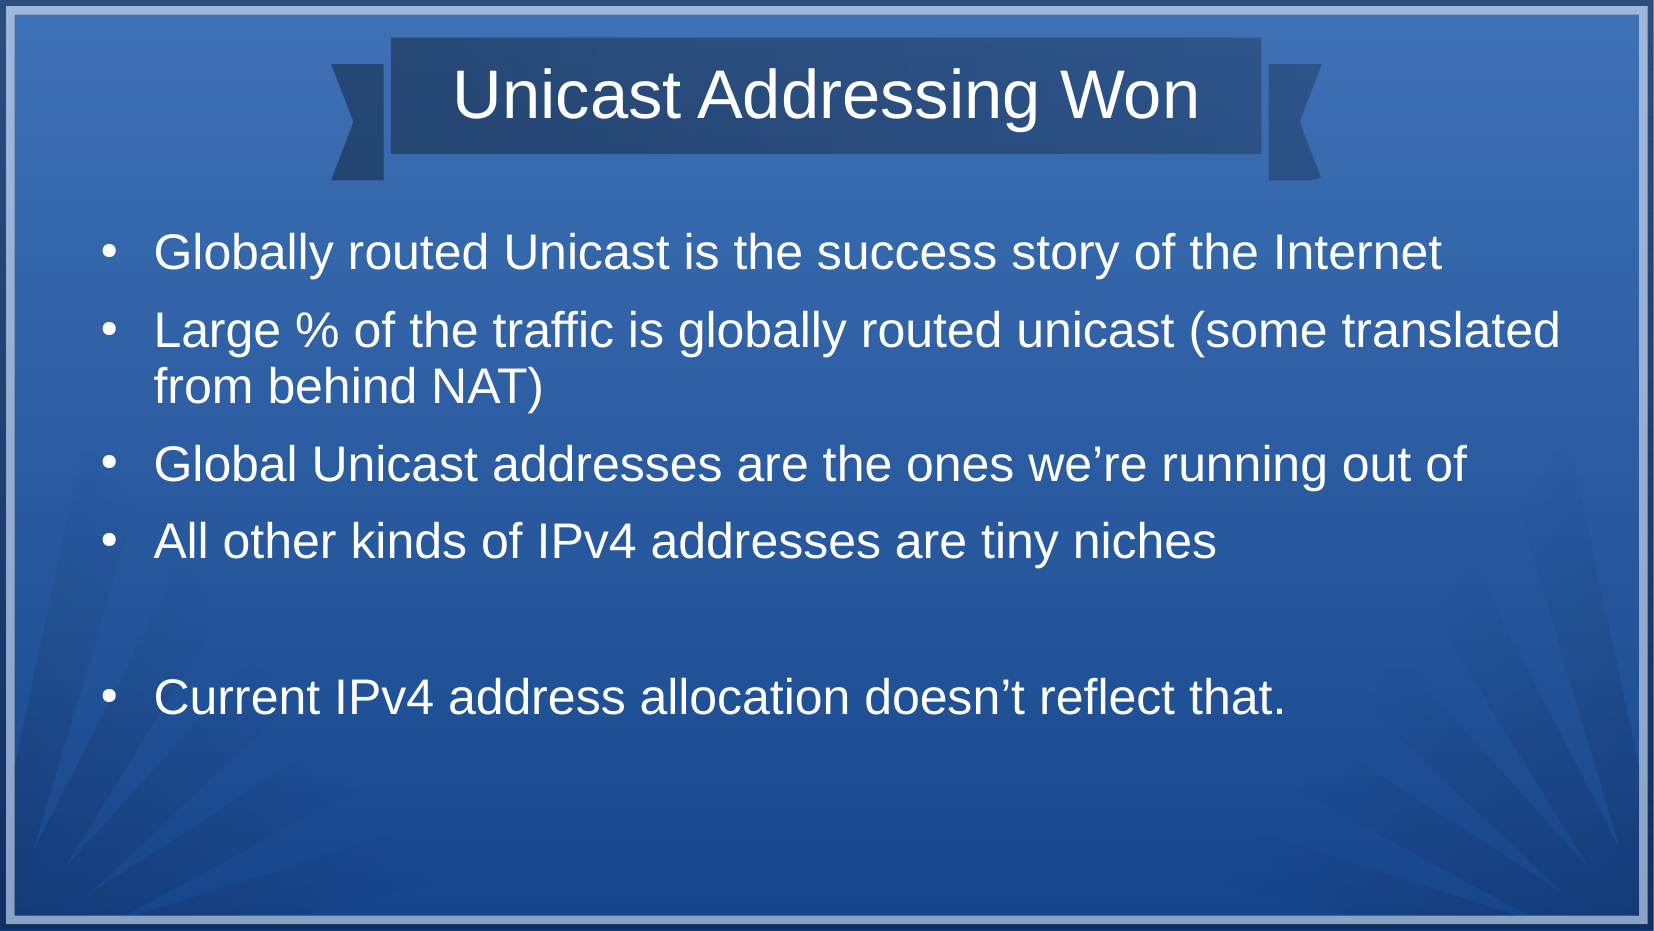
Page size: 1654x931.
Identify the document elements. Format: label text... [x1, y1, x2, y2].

title Unicast Addressing Won [389, 35, 1264, 154]
list Globally routed Unicast is the success story of the Internet Large % of the traffic is globally routed unicast (some translated from behind NAT) Global Unicast addresses are the ones we’re running out of All other kinds of IPv4 addresses are tiny niches Current IPv4 address allocation doesn’t reflect that. [82, 224, 1571, 848]
